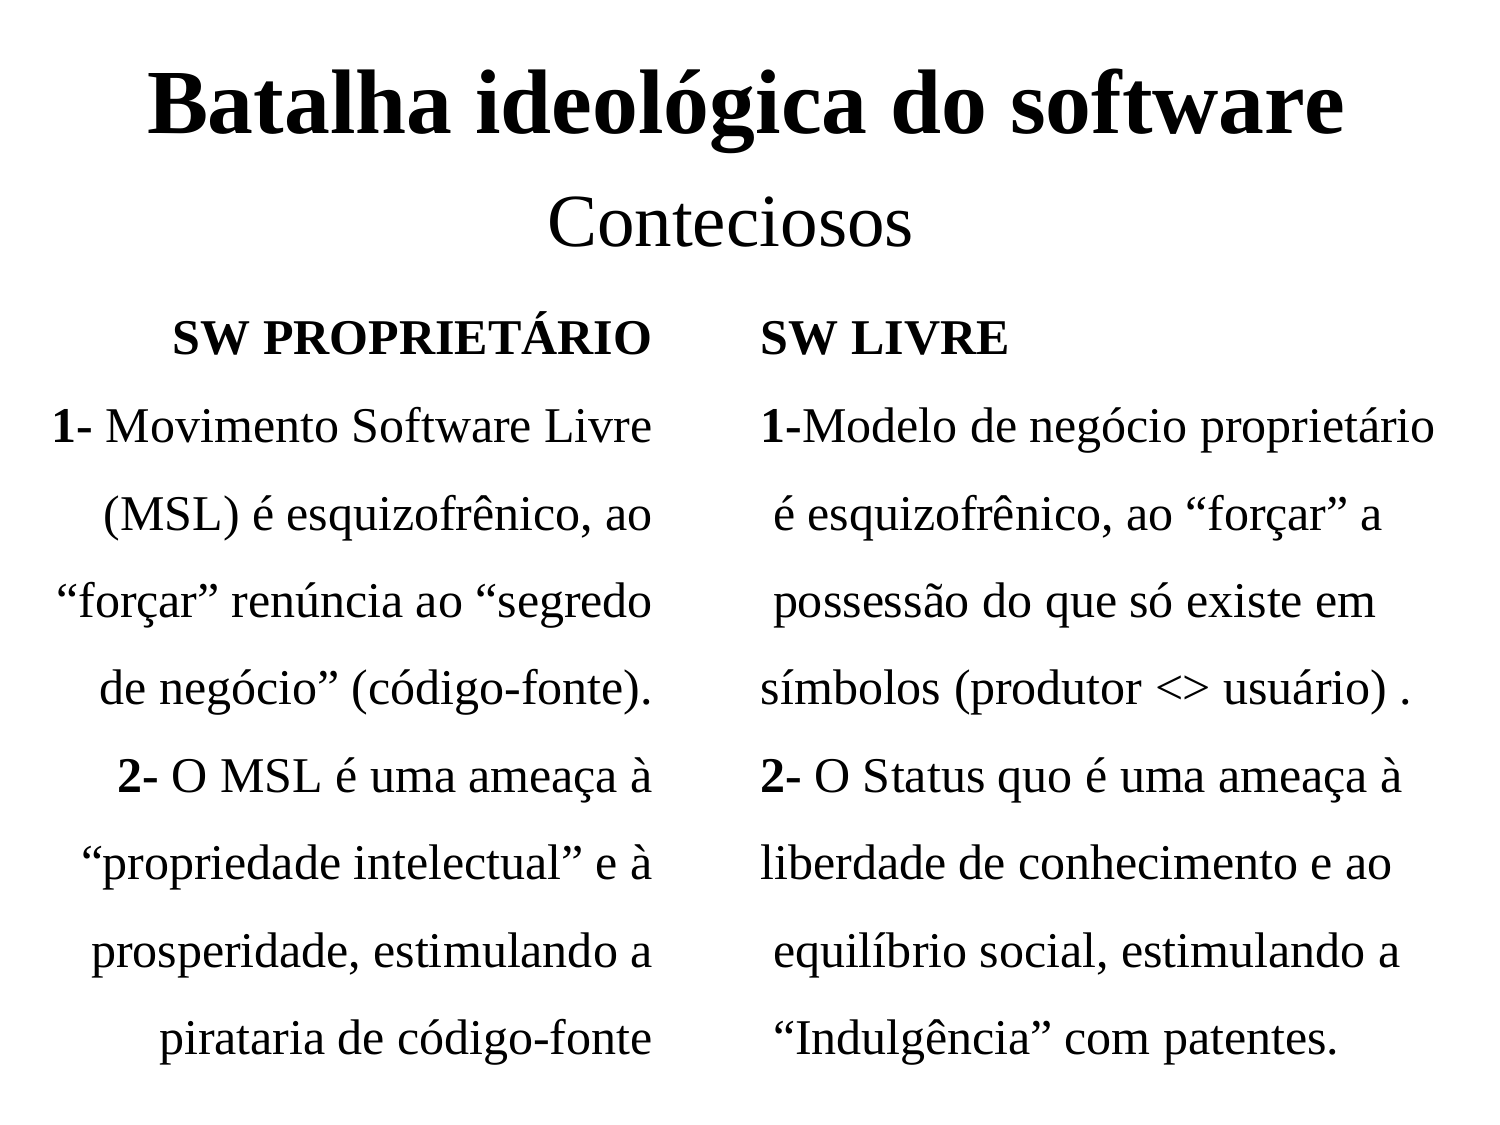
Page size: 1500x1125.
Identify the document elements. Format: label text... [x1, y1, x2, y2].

text_box Conteciosos [468, 178, 993, 263]
text_box SW PROPRIETÁRIO 1- Movimento Software Livre (MSL) é esquizofrênico, ao “forçar” renúncia ao “segredo de negócio” (código-fonte). 2- O MSL é uma ameaça à “propriedade intelectual” e à prosperidade, estimulando a pirataria de código-fonte [29, 271, 720, 1074]
title Batalha ideológica do software [55, 35, 1439, 170]
text_box SW LIVRE 1-Modelo de negócio proprietário é esquizofrênico, ao “forçar” a possessão do que só existe em símbolos (produtor <> usuário) . 2- O Status quo é uma ameaça à liberdade de conhecimento e ao equilíbrio social, estimulando a “Indulgência” com patentes. [745, 271, 1500, 1074]
